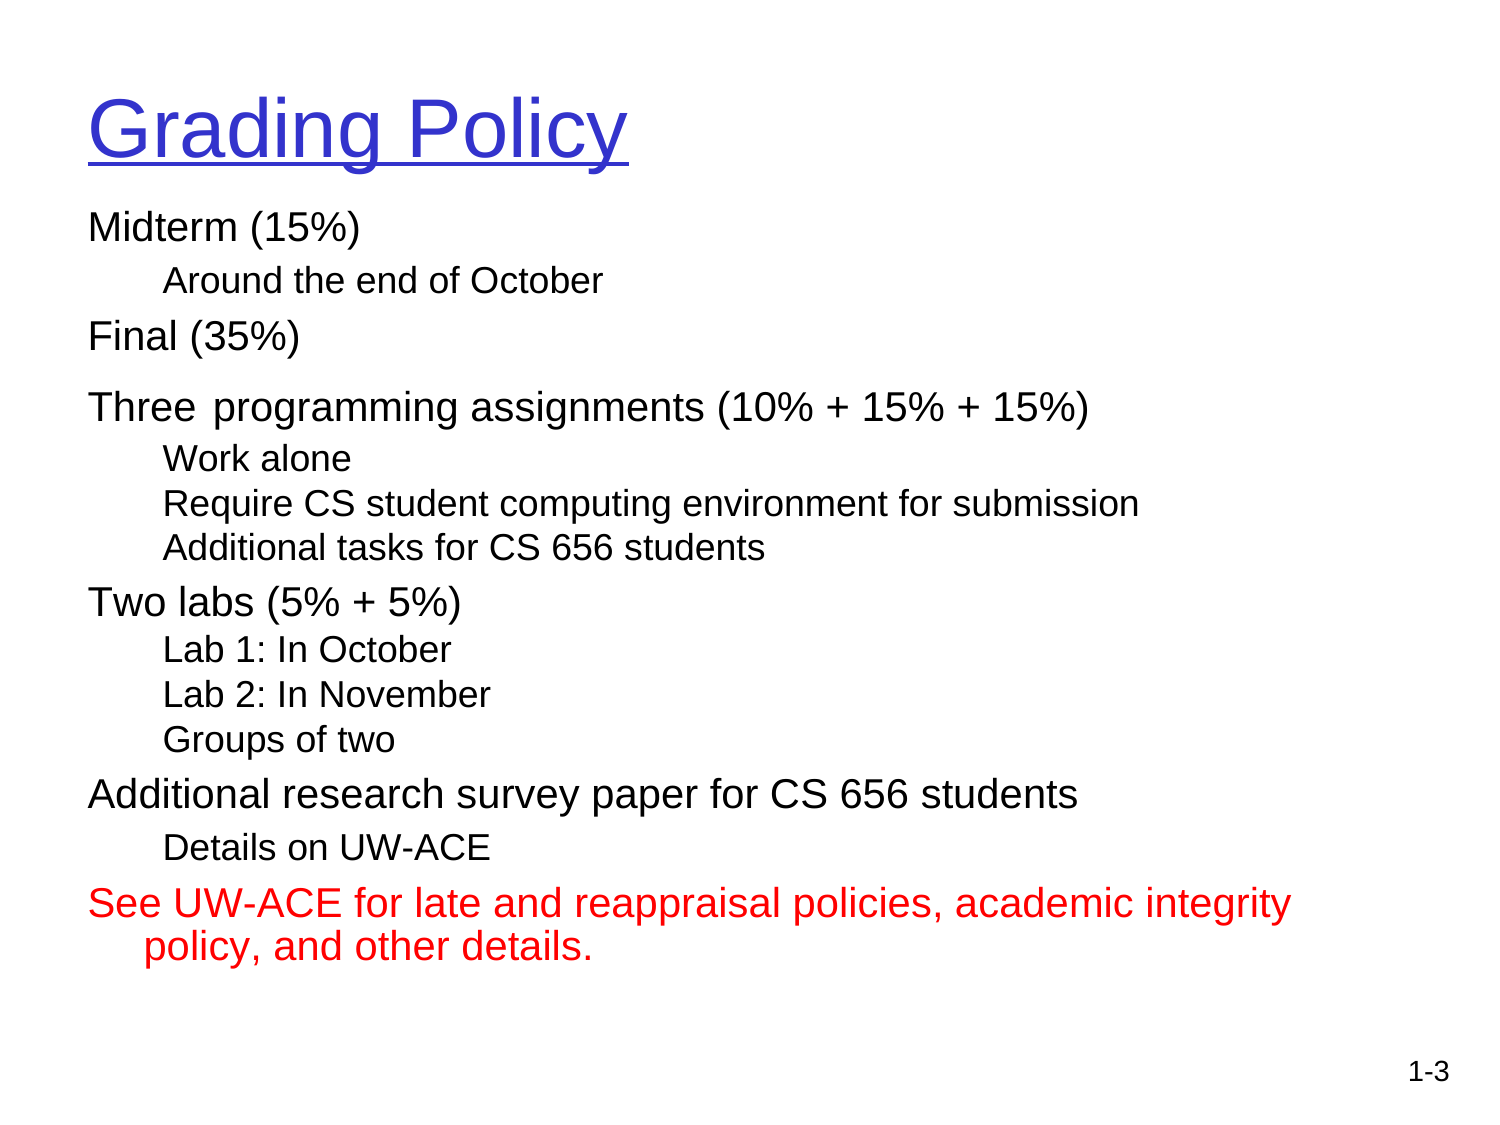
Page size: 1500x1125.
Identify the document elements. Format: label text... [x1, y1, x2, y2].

title Grading Policy [87, 23, 1363, 206]
list Midterm (15%) Around the end of October Final (35%) Three programming assignments (10% + 15% + 15%) Work alone Require CS student computing environment for submission Additional tasks for CS 656 students Two labs (5% + 5%) Lab 1: In October Lab 2: In November Groups of two Additional research survey paper for CS 656 students Details on UW-ACE See UW-ACE for late and reappraisal policies, academic integrity policy, and other details. [87, 206, 1363, 1063]
